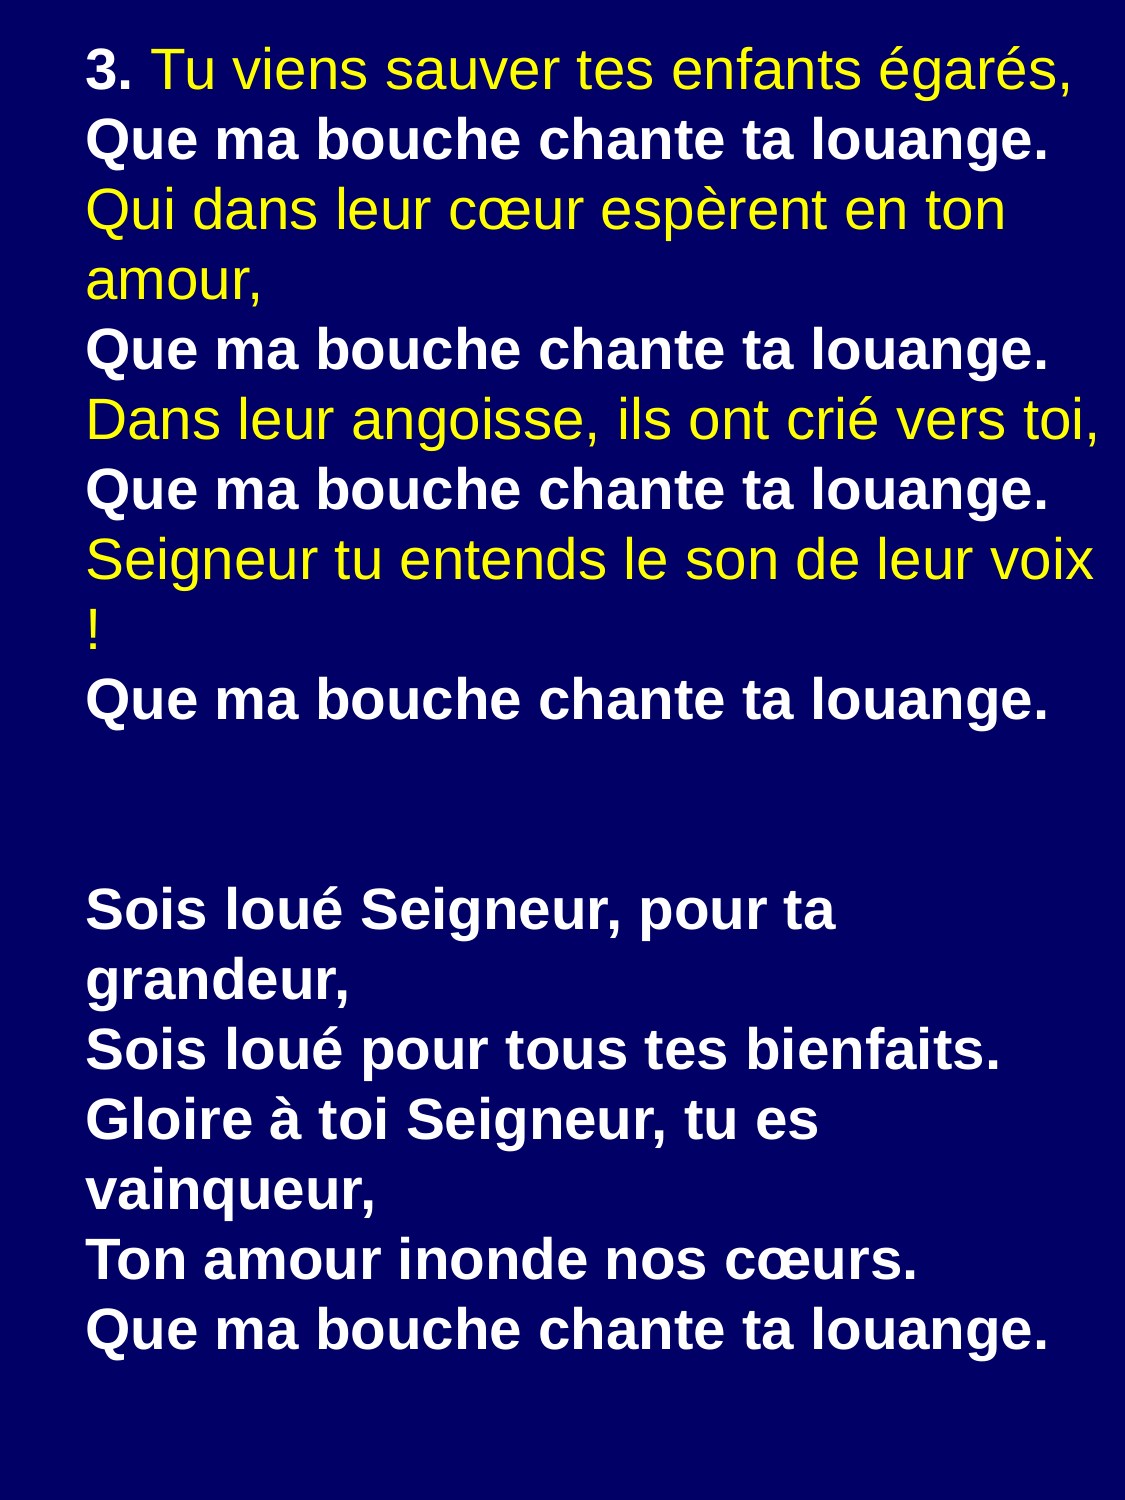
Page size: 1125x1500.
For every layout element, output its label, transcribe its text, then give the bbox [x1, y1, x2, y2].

title 3. Tu viens sauver tes enfants égarés, Que ma bouche chante ta louange. Qui dans leur cœur espèrent en ton amour, Que ma bouche chante ta louange. Dans leur angoisse, ils ont crié vers toi, Que ma bouche chante ta louange. Seigneur tu entends le son de leur voix ! Que ma bouche chante ta louange. Sois loué Seigneur, pour ta grandeur, Sois loué pour tous tes bienfaits. Gloire à toi Seigneur, tu es vainqueur, Ton amour inonde nos cœurs. Que ma bouche chante ta louange. [70, 23, 1125, 1476]
